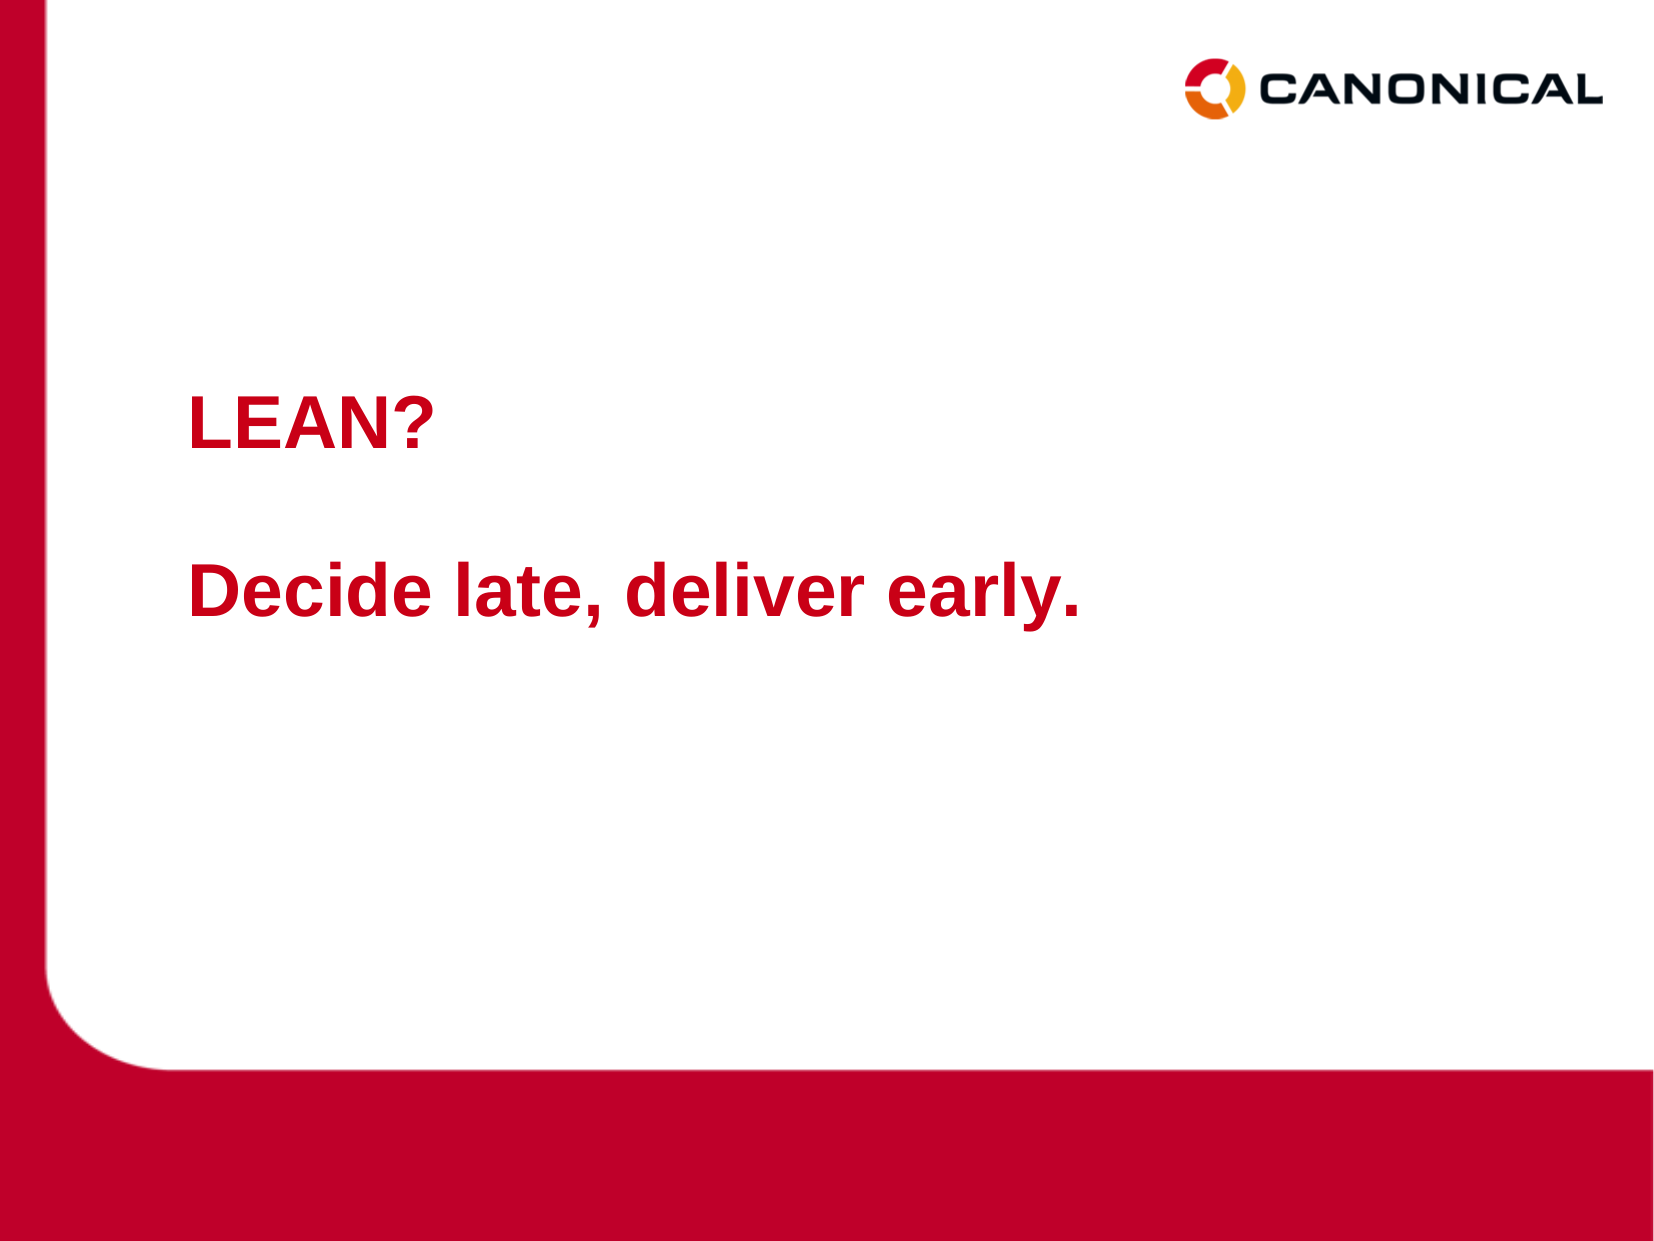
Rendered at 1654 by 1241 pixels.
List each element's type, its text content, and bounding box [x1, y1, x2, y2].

picture [0, 0, 1654, 1241]
title LEAN? Decide late, deliver early. [187, 150, 1571, 863]
